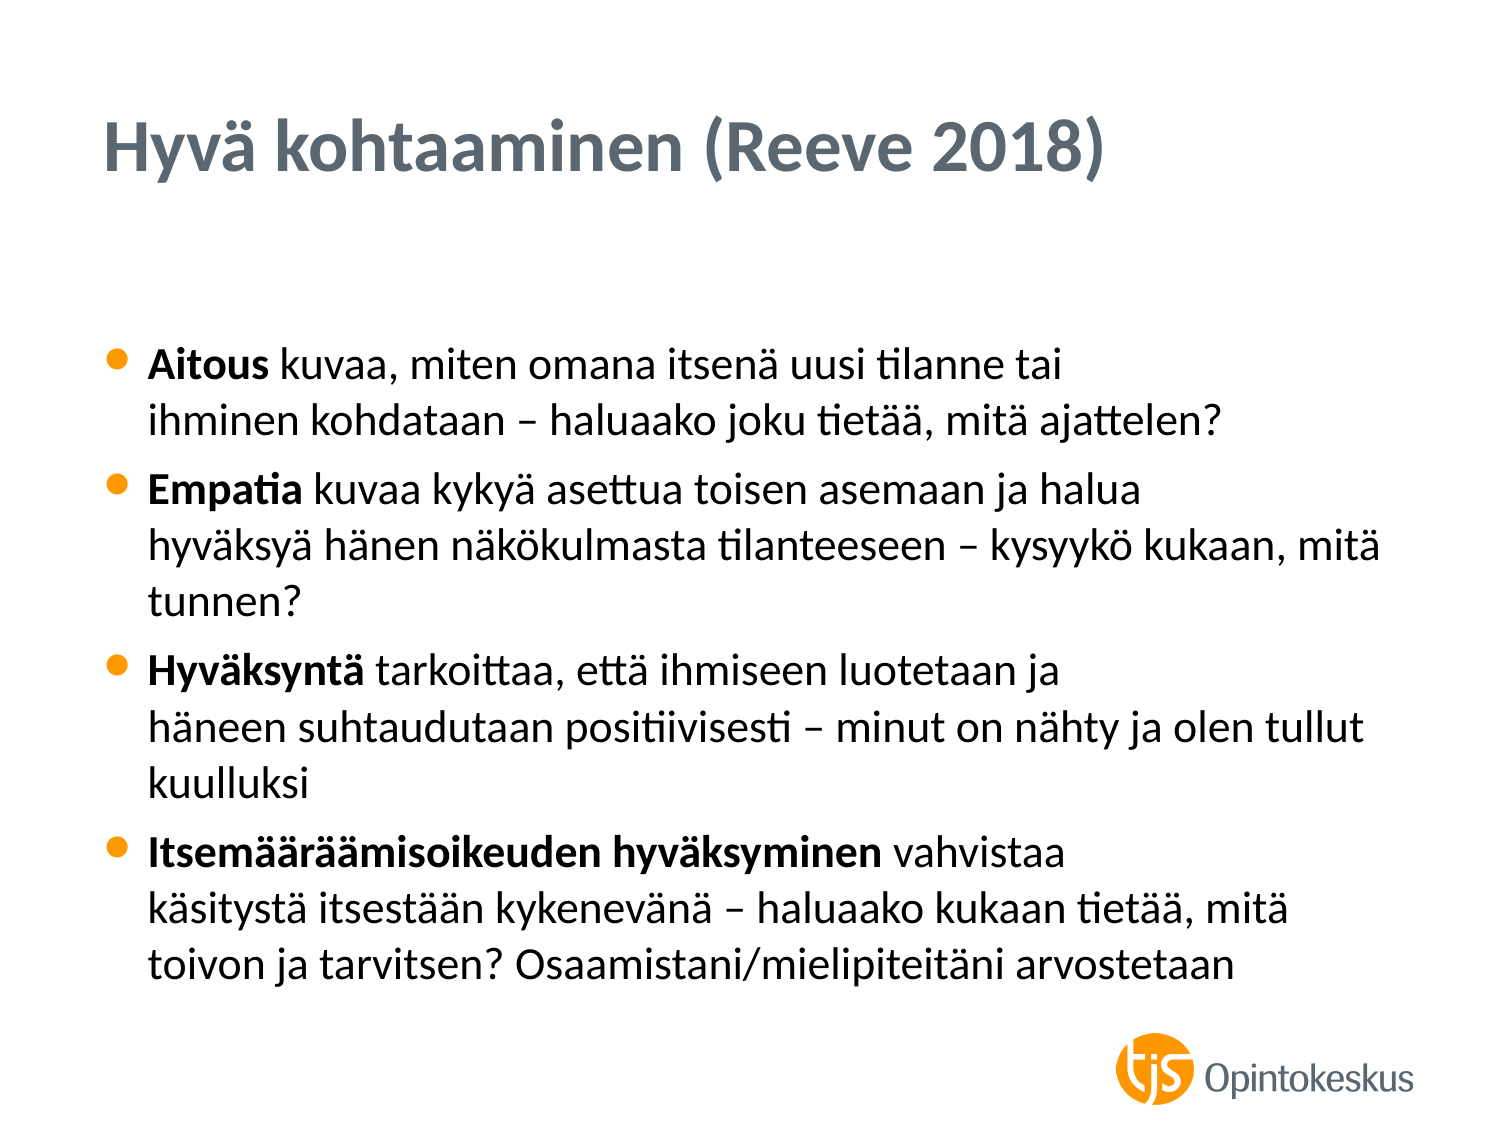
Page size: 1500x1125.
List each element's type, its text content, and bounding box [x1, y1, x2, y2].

picture [1116, 1033, 1413, 1105]
list Aitous kuvaa, miten omana itsenä uusi tilanne tai ihminen kohdataan – haluaako joku tietää, mitä ajattelen?​ Empatia kuvaa kykyä asettua toisen asemaan ja halua hyväksyä hänen näkökulmasta tilanteeseen – kysyykö kukaan, mitä tunnen?​ Hyväksyntä tarkoittaa, että ihmiseen luotetaan ja häneen suhtaudutaan positiivisesti – minut on nähty ja olen tullut kuulluksi​ Itsemääräämisoikeuden hyväksyminen vahvistaa käsitystä itsestään kykenevänä – haluaako kukaan tietää, mitä toivon ja tarvitsen? Osaamistani/mielipiteitäni arvostetaan [88, 324, 1412, 1004]
title Hyvä kohtaaminen (Reeve 2018) [88, 88, 1412, 266]
